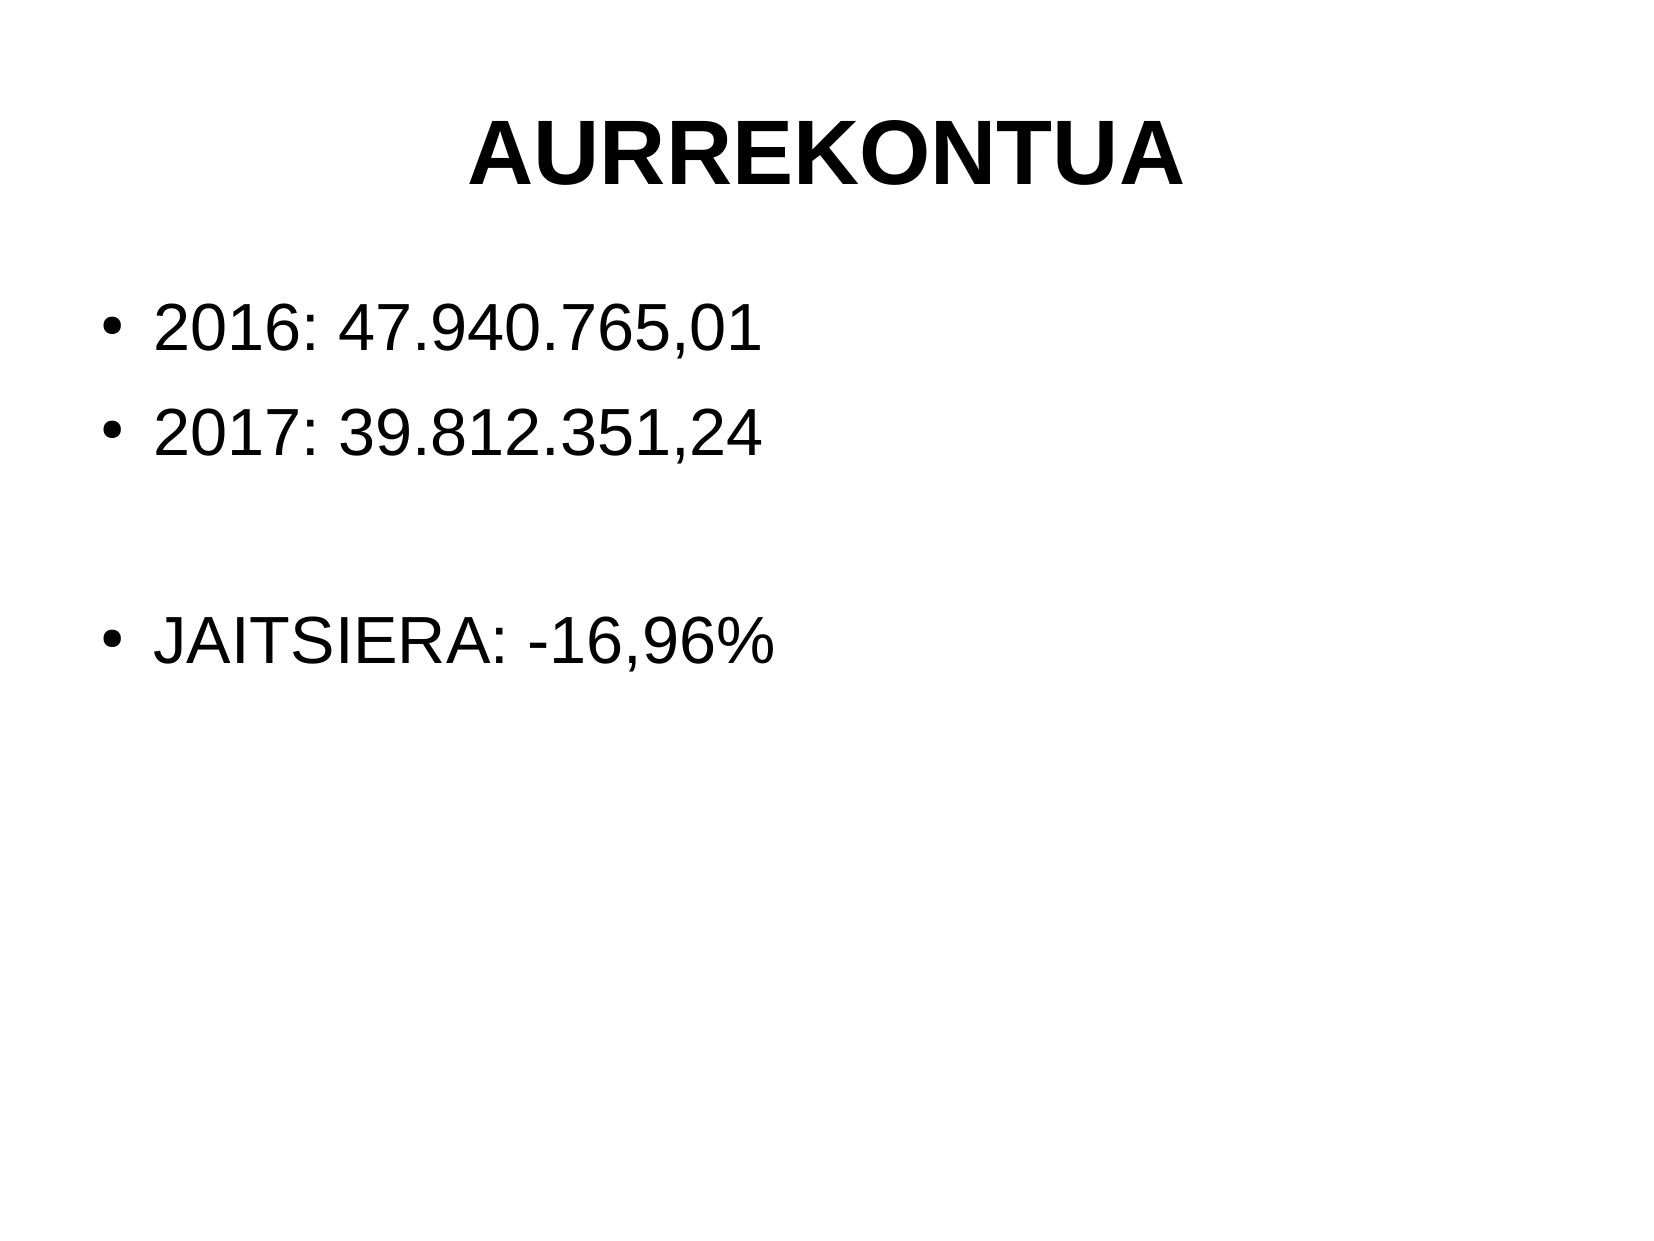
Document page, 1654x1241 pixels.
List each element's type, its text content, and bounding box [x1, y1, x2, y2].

list 2016: 47.940.765,01 2017: 39.812.351,24 JAITSIERA: -16,96% [82, 290, 1571, 1010]
title AURREKONTUA [82, 49, 1571, 257]
